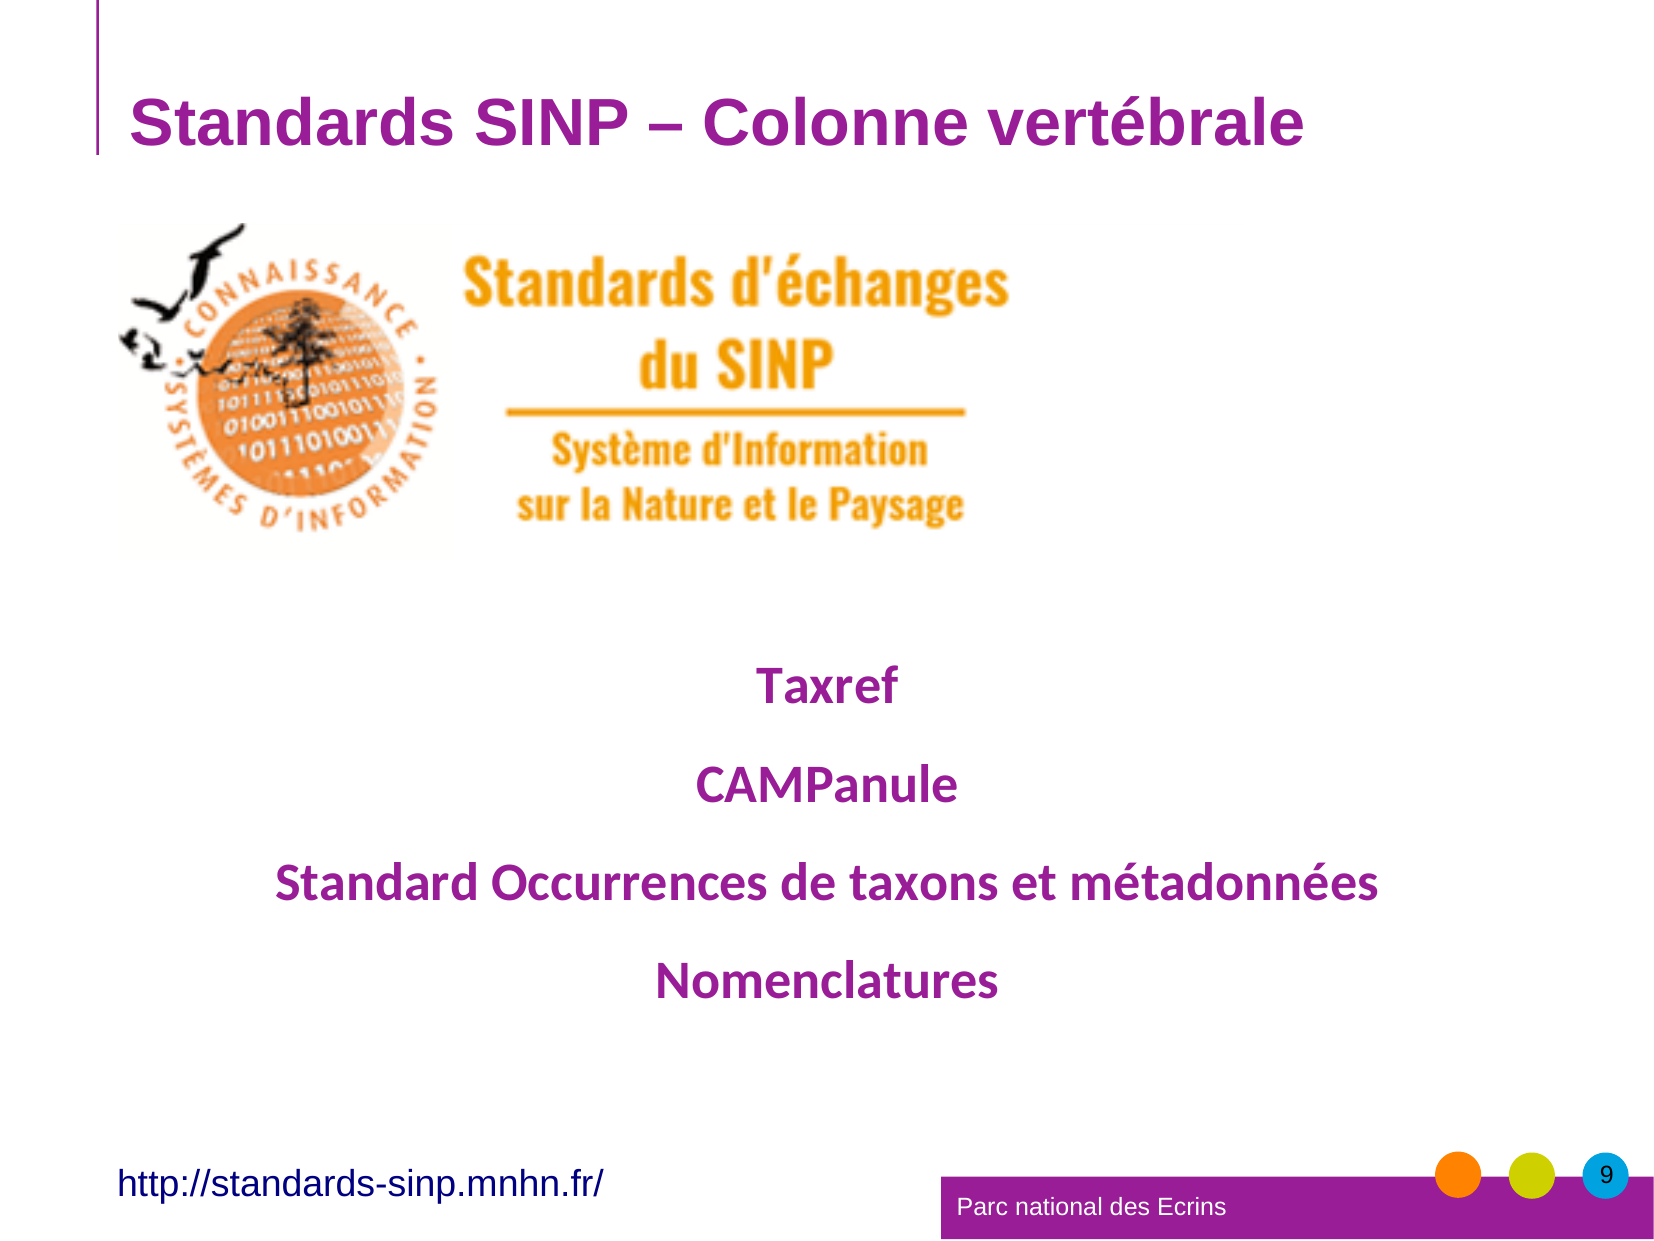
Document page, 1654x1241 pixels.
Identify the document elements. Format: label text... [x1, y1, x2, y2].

picture [118, 223, 1243, 562]
title Standards SINP – Colonne vertébrale [129, 11, 1619, 160]
text_box http://standards-sinp.mnhn.fr/ [102, 1151, 857, 1212]
text_box Taxref CAMPanule Standard Occurrences de taxons et métadonnées Nomenclatures [0, 642, 1654, 1023]
